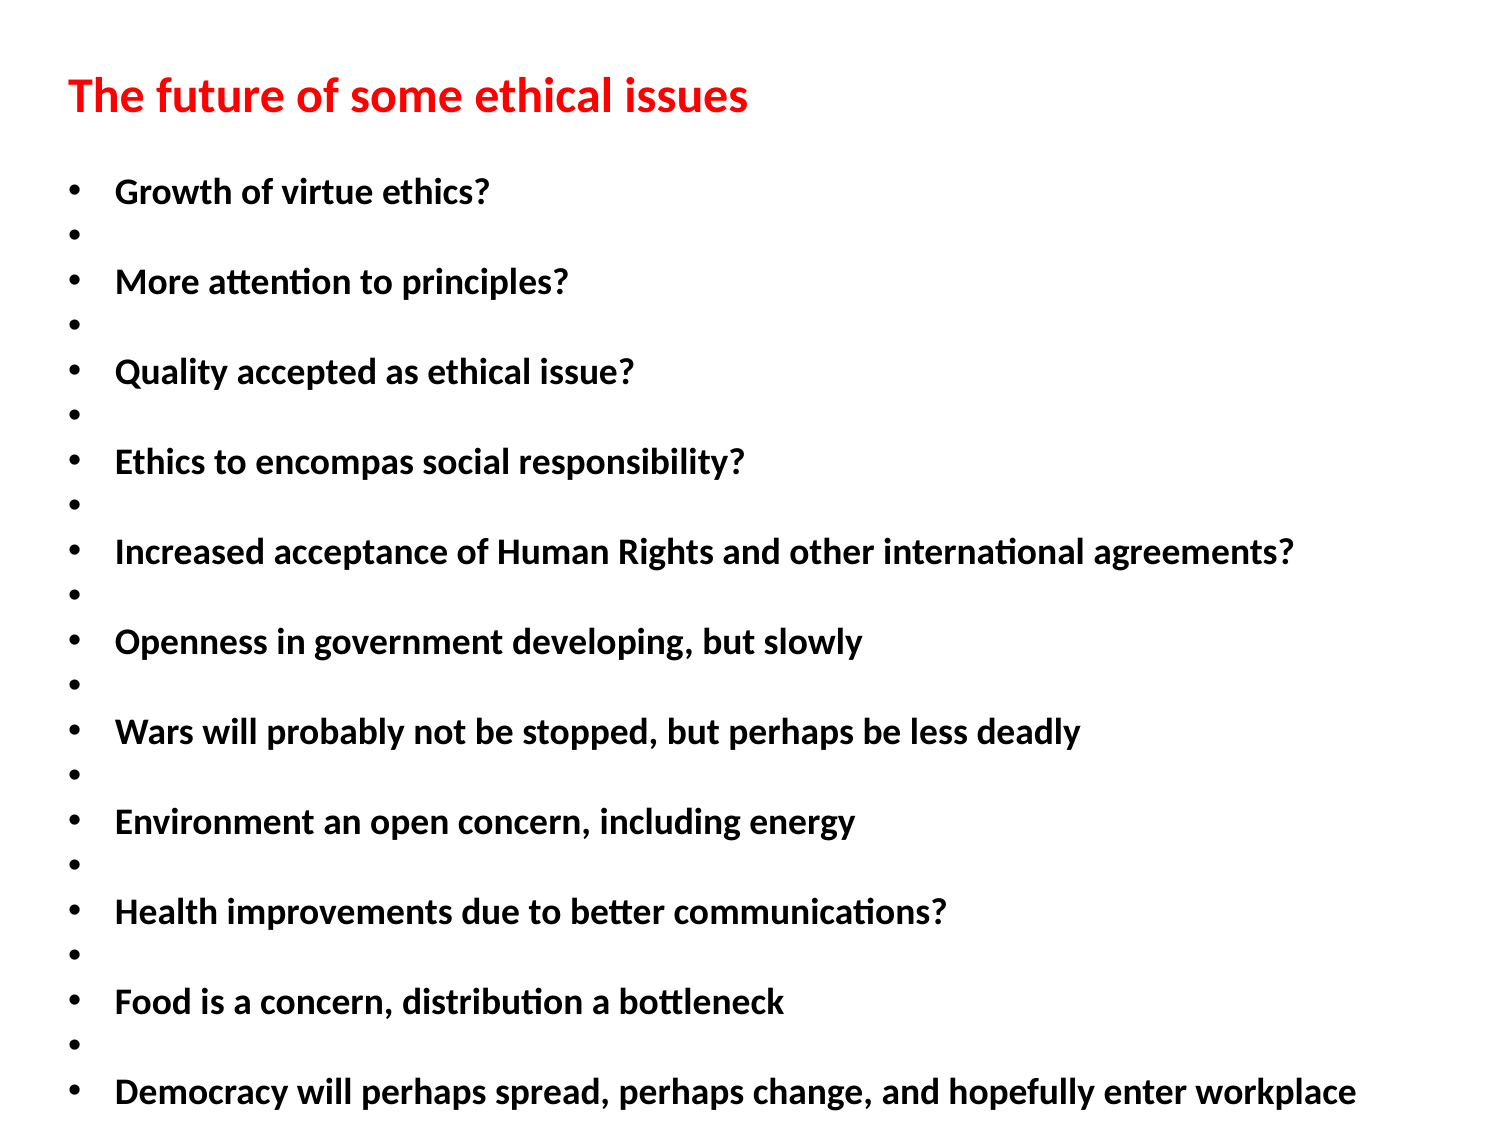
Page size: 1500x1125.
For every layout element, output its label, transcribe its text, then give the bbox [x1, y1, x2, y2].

text_box The future of some ethical issues Growth of virtue ethics? More attention to principles? Quality accepted as ethical issue? Ethics to encompas social responsibility? Increased acceptance of Human Rights and other international agreements? Openness in government developing, but slowly Wars will probably not be stopped, but perhaps be less deadly Environment an open concern, including energy Health improvements due to better communications? Food is a concern, distribution a bottleneck Democracy will perhaps spread, perhaps change, and hopefully enter workplace [53, 54, 1483, 1125]
